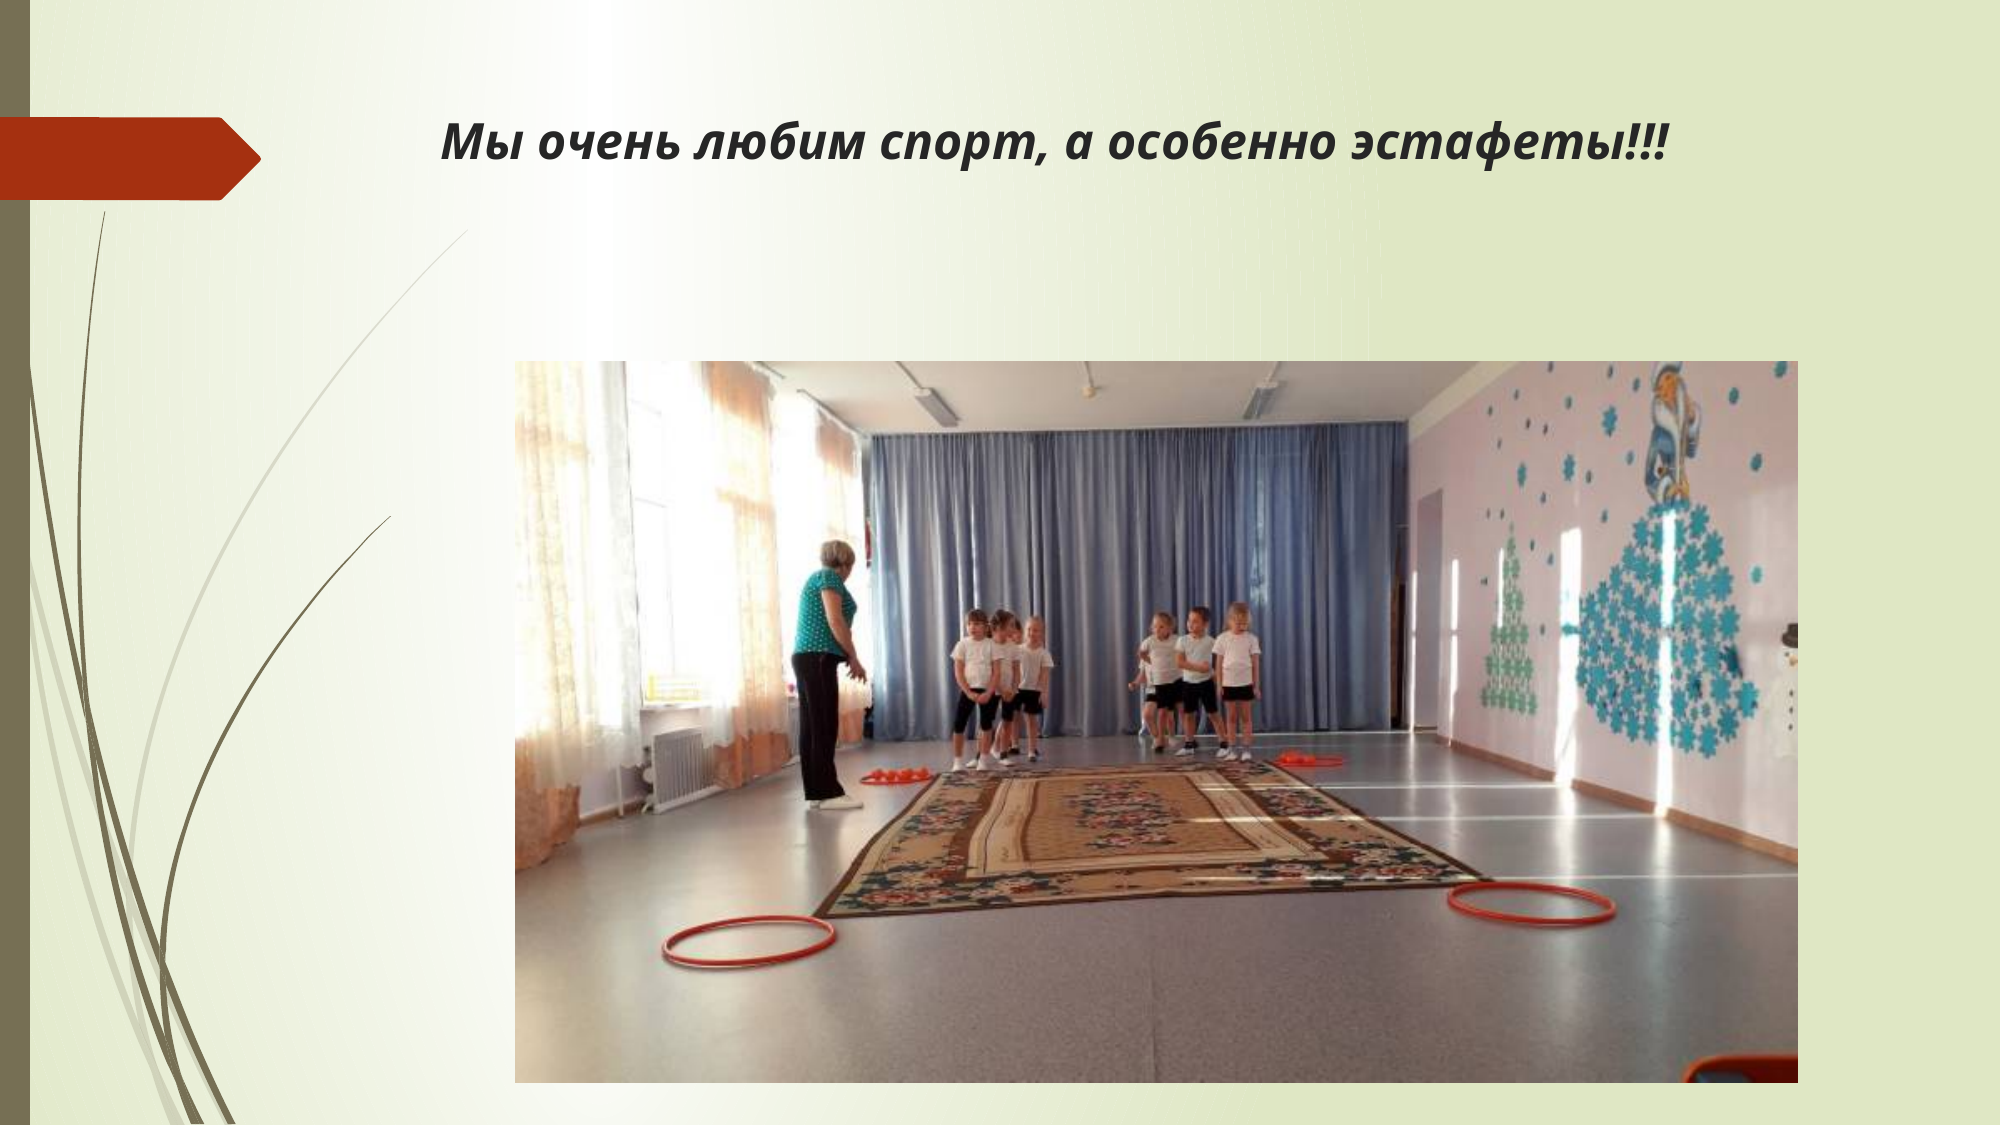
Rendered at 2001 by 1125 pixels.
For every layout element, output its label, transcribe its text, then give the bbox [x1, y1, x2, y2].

title Мы очень любим спорт, а особенно эстафеты!!! [425, 102, 1888, 313]
picture [515, 361, 1798, 1083]
